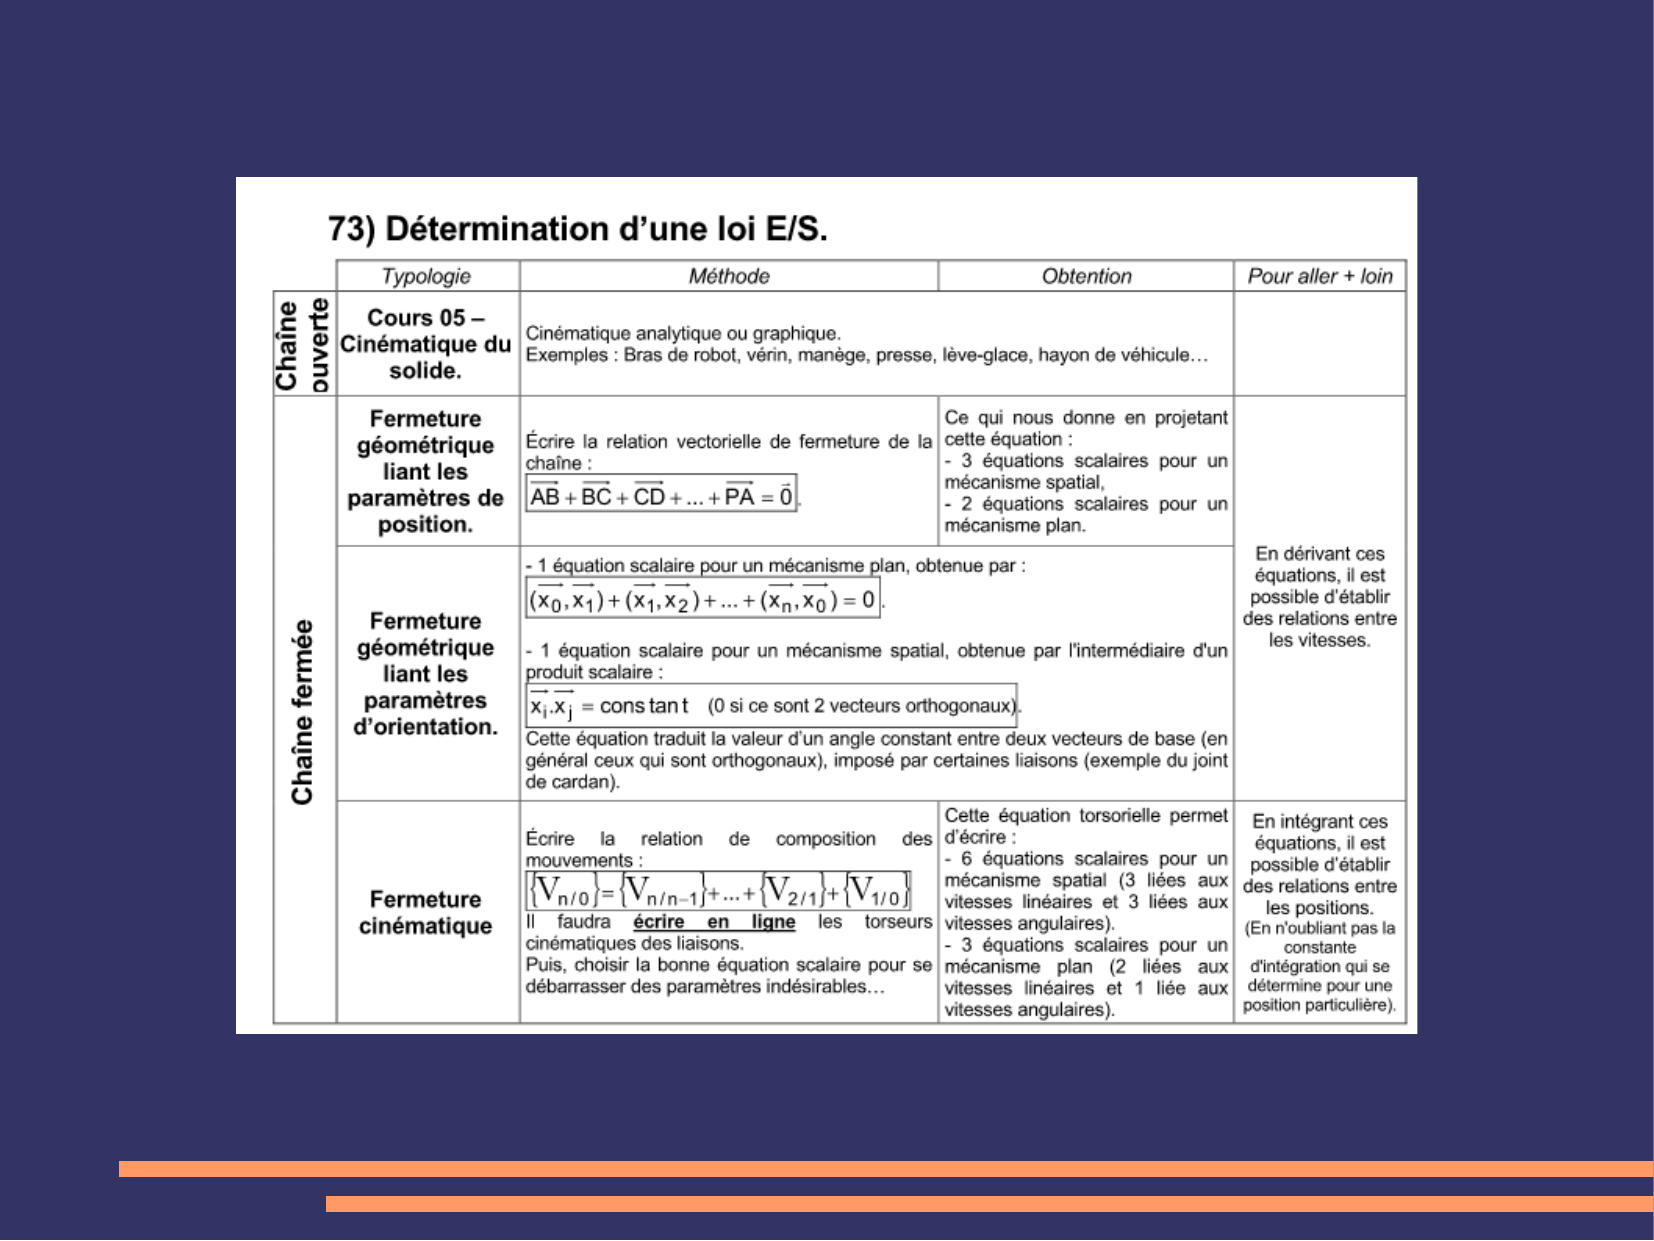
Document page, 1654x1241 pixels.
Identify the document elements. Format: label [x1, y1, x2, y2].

picture [236, 177, 1418, 1034]
